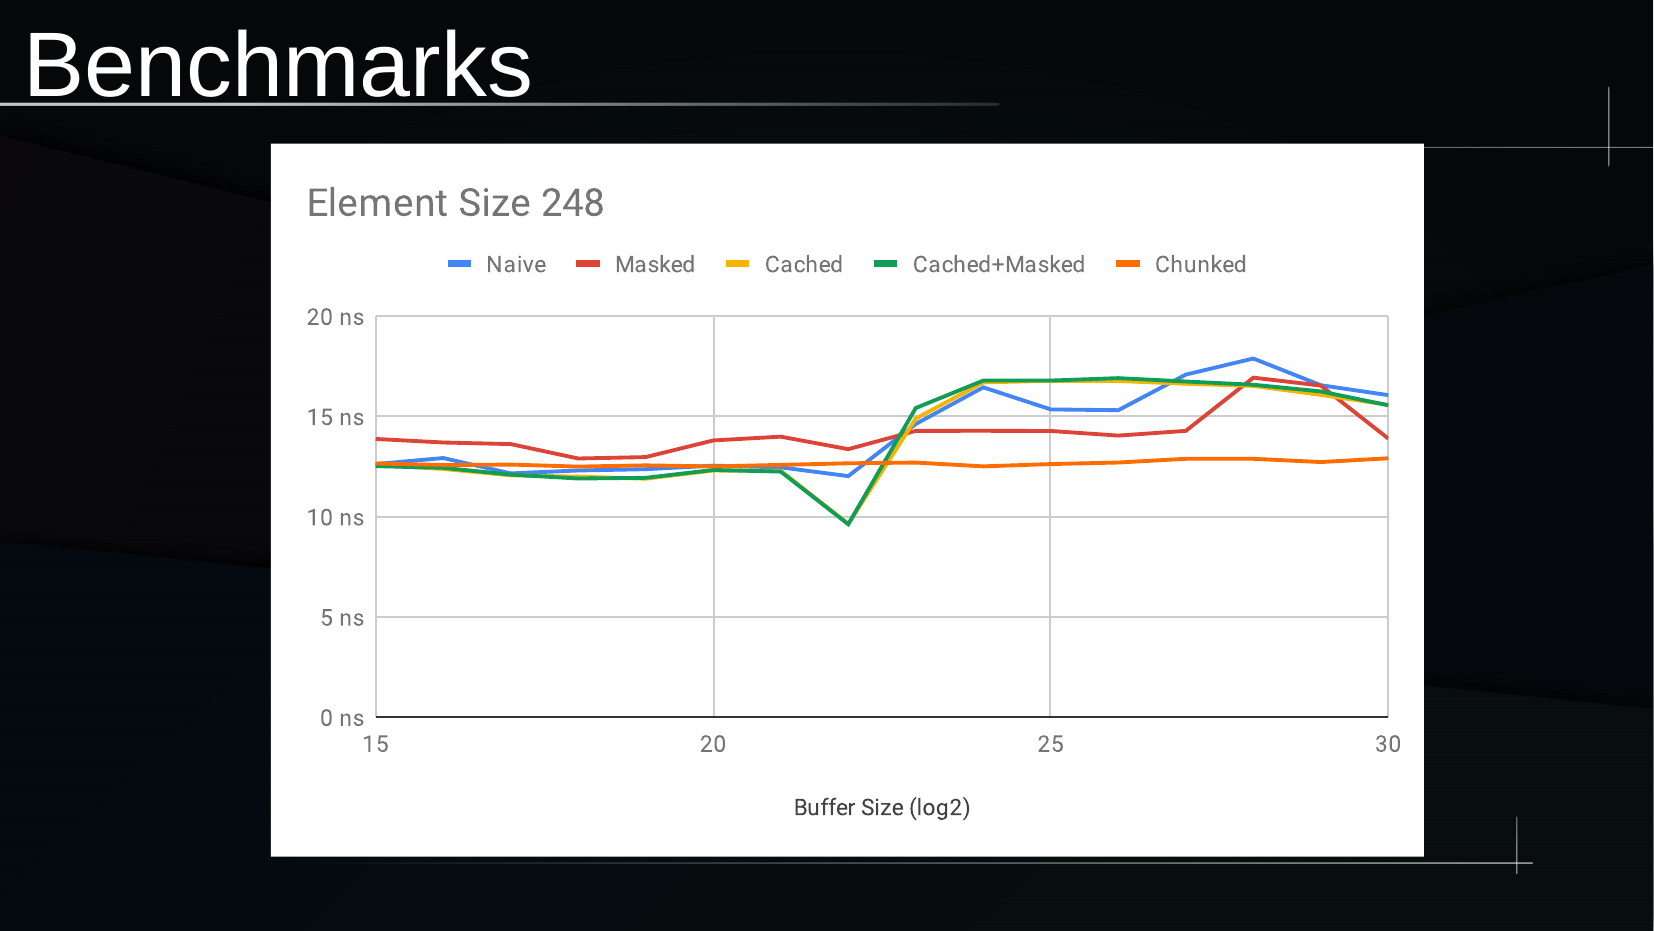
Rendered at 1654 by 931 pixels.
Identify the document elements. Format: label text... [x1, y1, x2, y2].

title Benchmarks [23, 11, 1589, 119]
picture [0, 0, 1654, 931]
